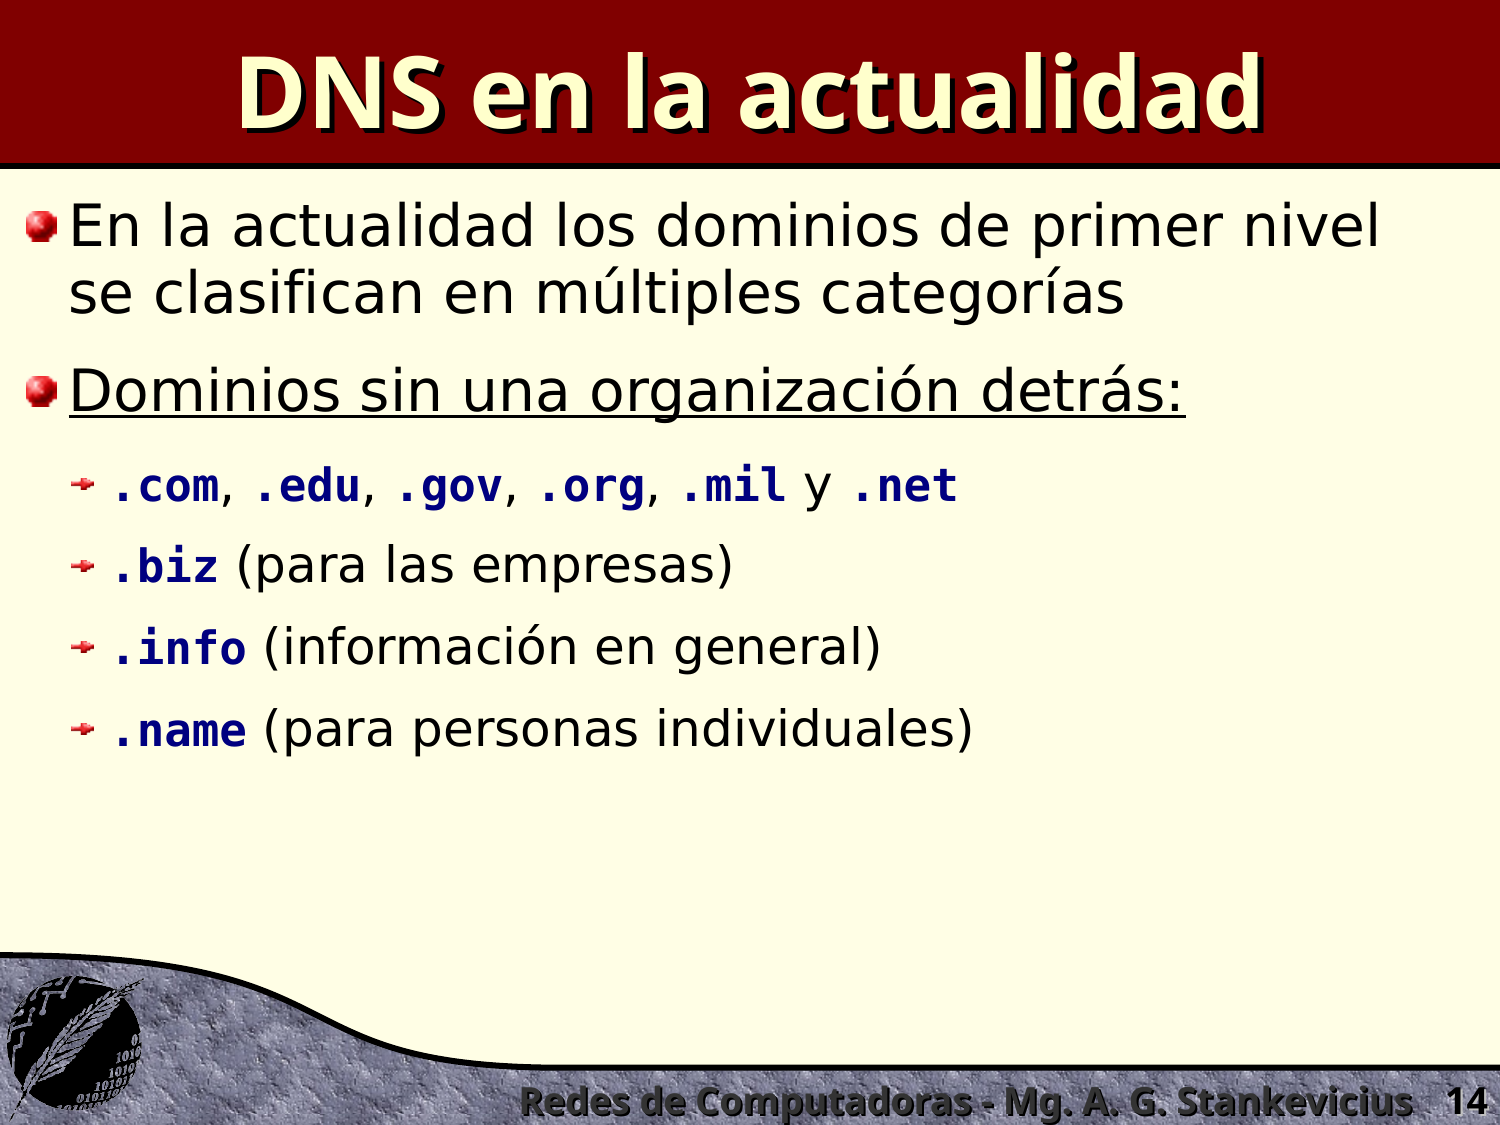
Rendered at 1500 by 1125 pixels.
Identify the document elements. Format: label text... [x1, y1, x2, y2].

list En la actualidad los dominios de primer nivel se clasifican en múltiples categorías Dominios sin una organización detrás: .com, .edu, .gov, .org, .mil y .net .biz (para las empresas) .info (información en general) .name (para personas individuales) [11, 192, 1486, 921]
picture [0, 959, 1500, 1125]
picture [790, 1100, 795, 1110]
picture [1047, 1100, 1054, 1110]
title DNS en la actualidad [15, 5, 1485, 160]
